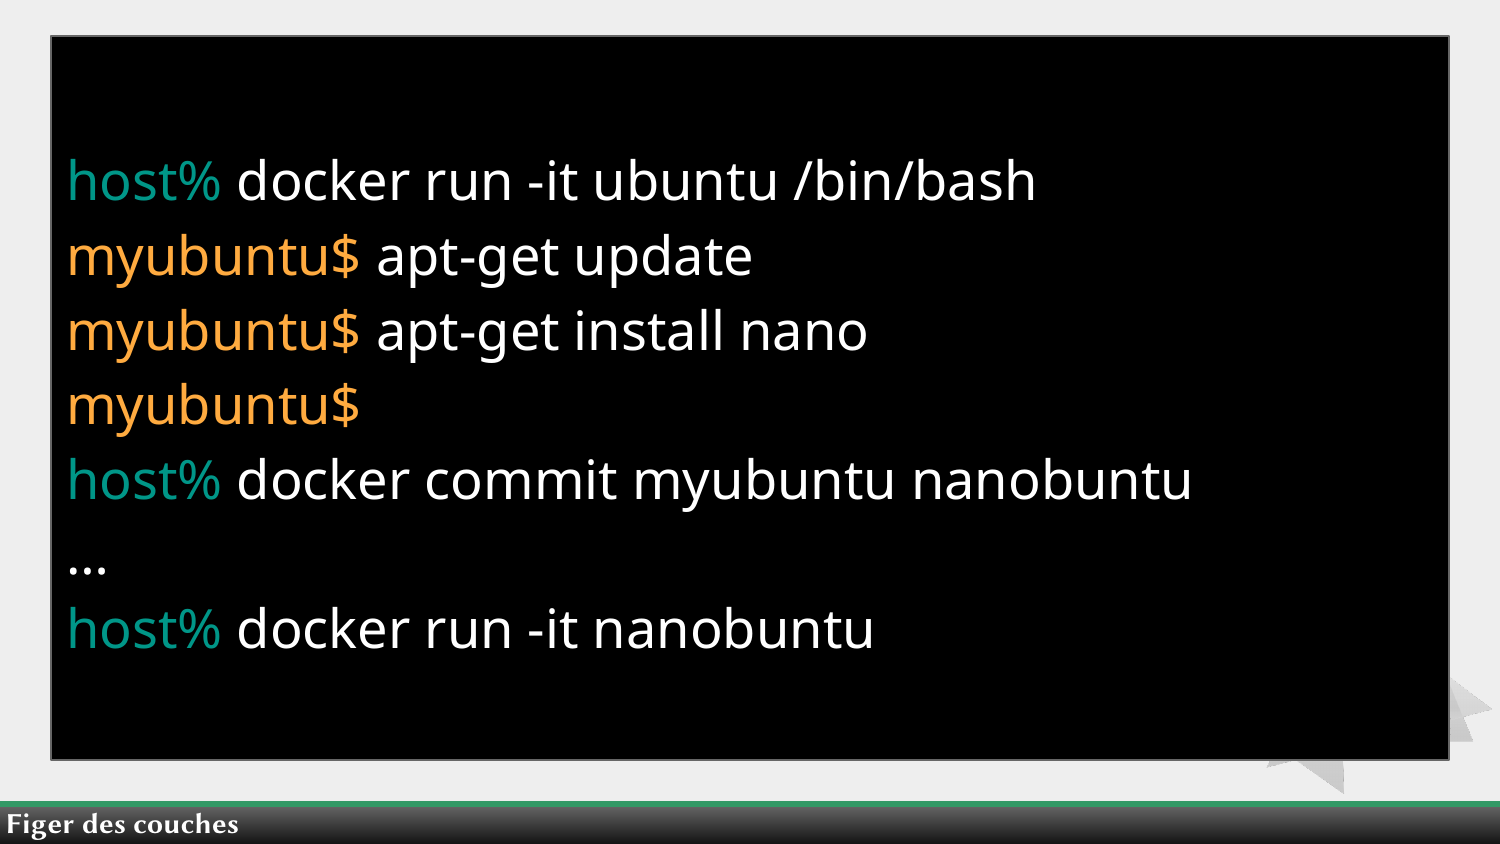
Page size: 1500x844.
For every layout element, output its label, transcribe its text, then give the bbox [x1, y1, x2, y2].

title Figer des couches [5, 801, 1075, 844]
picture [1187, 587, 1492, 794]
text_box host% docker run -it ubuntu /bin/bash myubuntu$ apt-get update myubuntu$ apt-get install nano myubuntu$ host% docker commit myubuntu nanobuntu … host% docker run -it nanobuntu [51, 36, 1449, 761]
